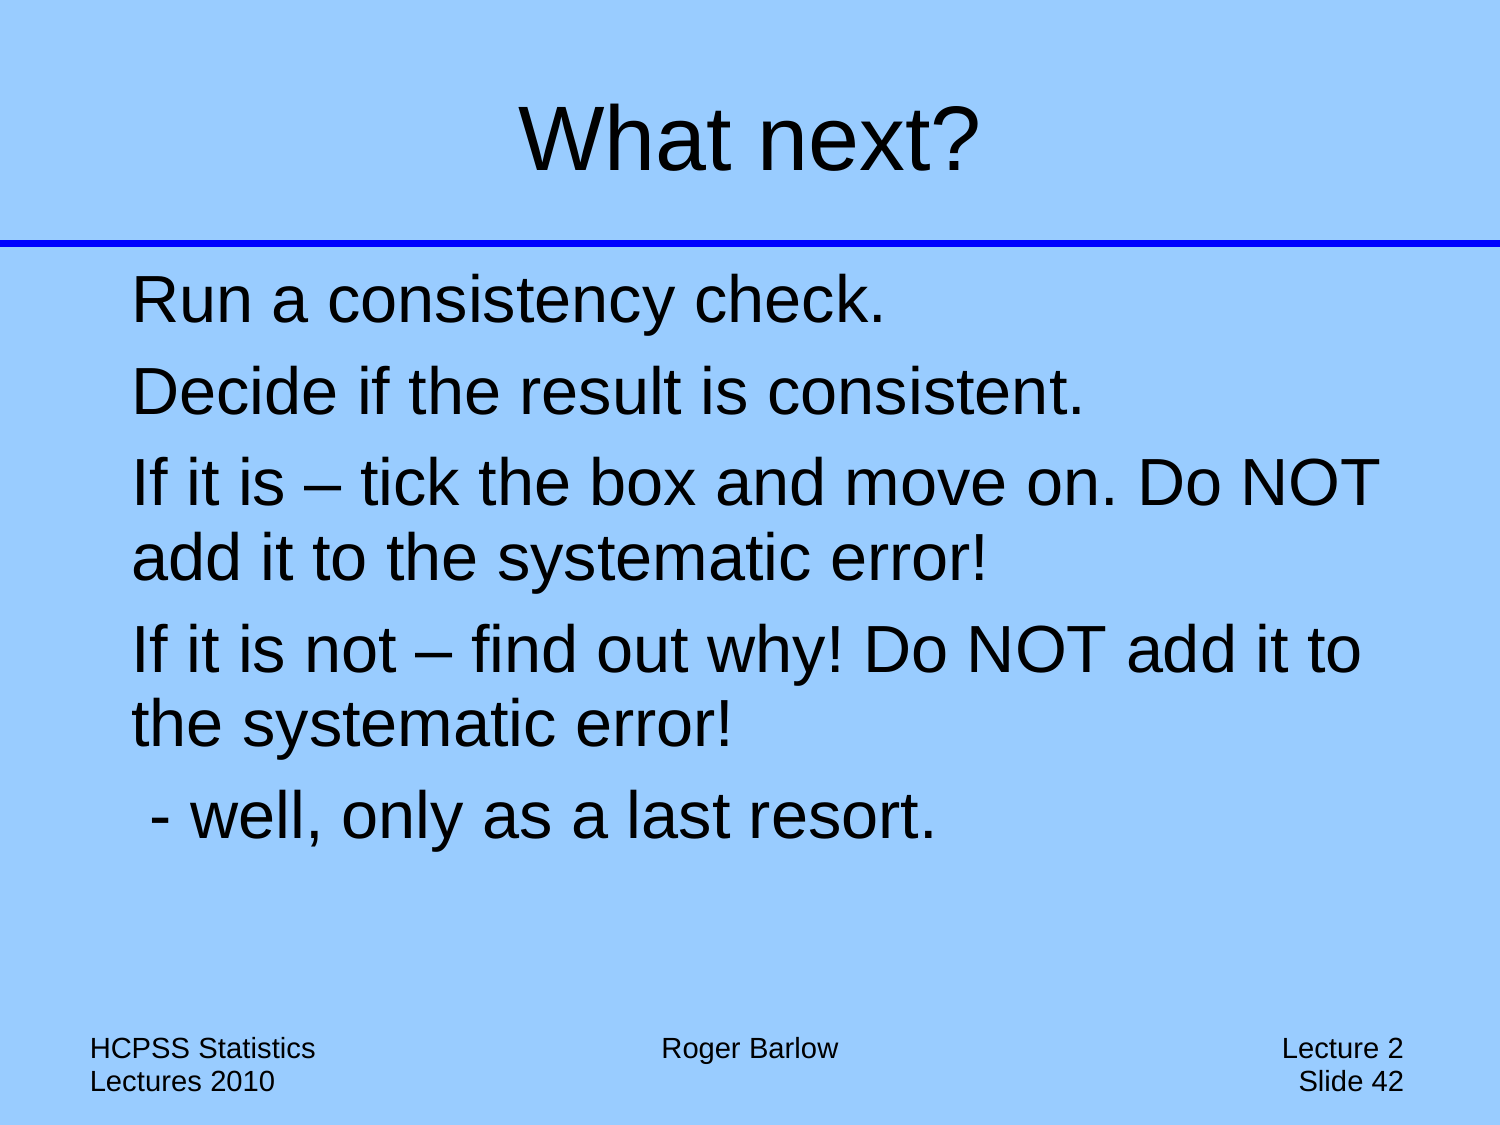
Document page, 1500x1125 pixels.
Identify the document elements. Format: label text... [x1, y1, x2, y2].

list Run a consistency check. Decide if the result is consistent. If it is – tick the box and move on. Do NOT add it to the systematic error! If it is not – find out why! Do NOT add it to the systematic error! - well, only as a last resort. [75, 262, 1426, 991]
title What next? [75, 52, 1426, 226]
